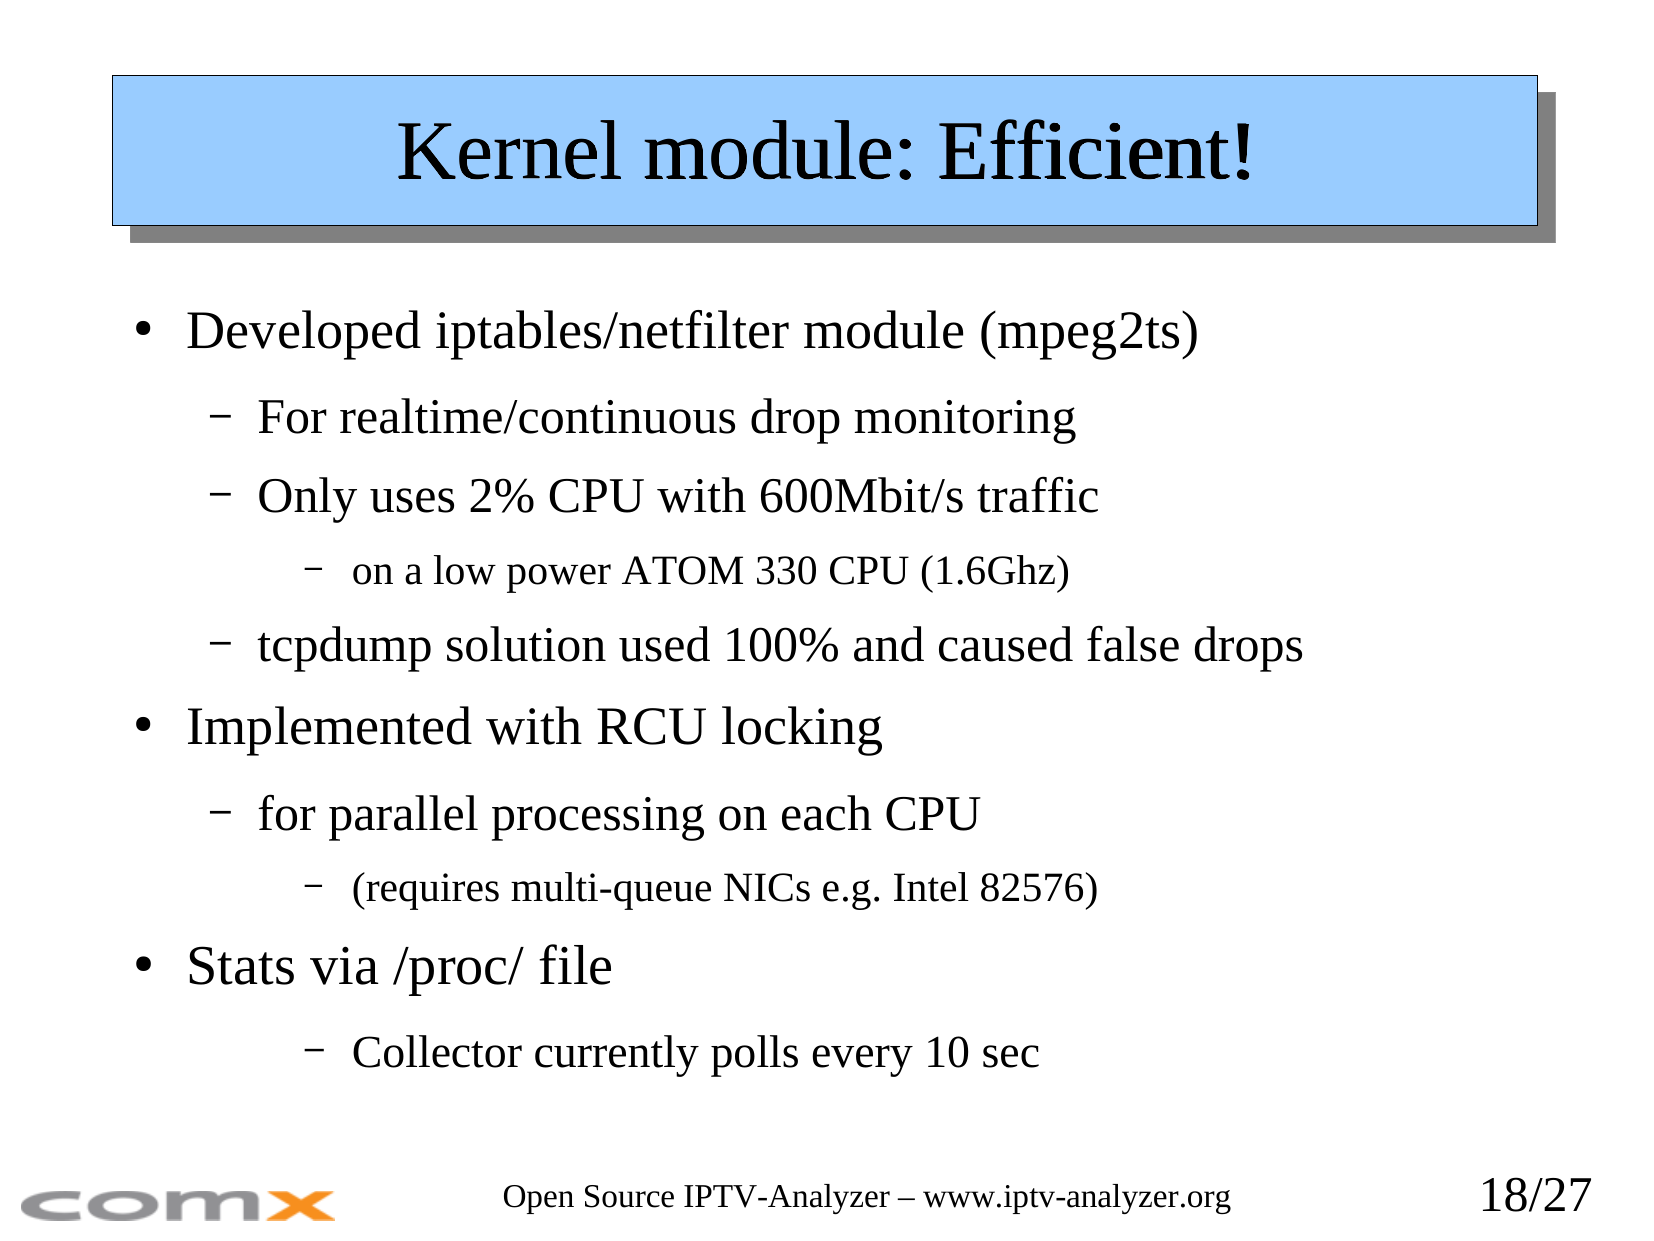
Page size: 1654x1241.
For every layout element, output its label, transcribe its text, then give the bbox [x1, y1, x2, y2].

list Developed iptables/netfilter module (mpeg2ts) For realtime/continuous drop monitoring Only uses 2% CPU with 600Mbit/s traffic on a low power ATOM 330 CPU (1.6Ghz) tcpdump solution used 100% and caused false drops Implemented with RCU locking for parallel processing on each CPU (requires multi-queue NICs e.g. Intel 82576) Stats via /proc/ file Collector currently polls every 10 sec [115, 300, 1541, 1078]
title Kernel module: Efficient! [116, 75, 1538, 226]
picture [21, 1191, 335, 1221]
